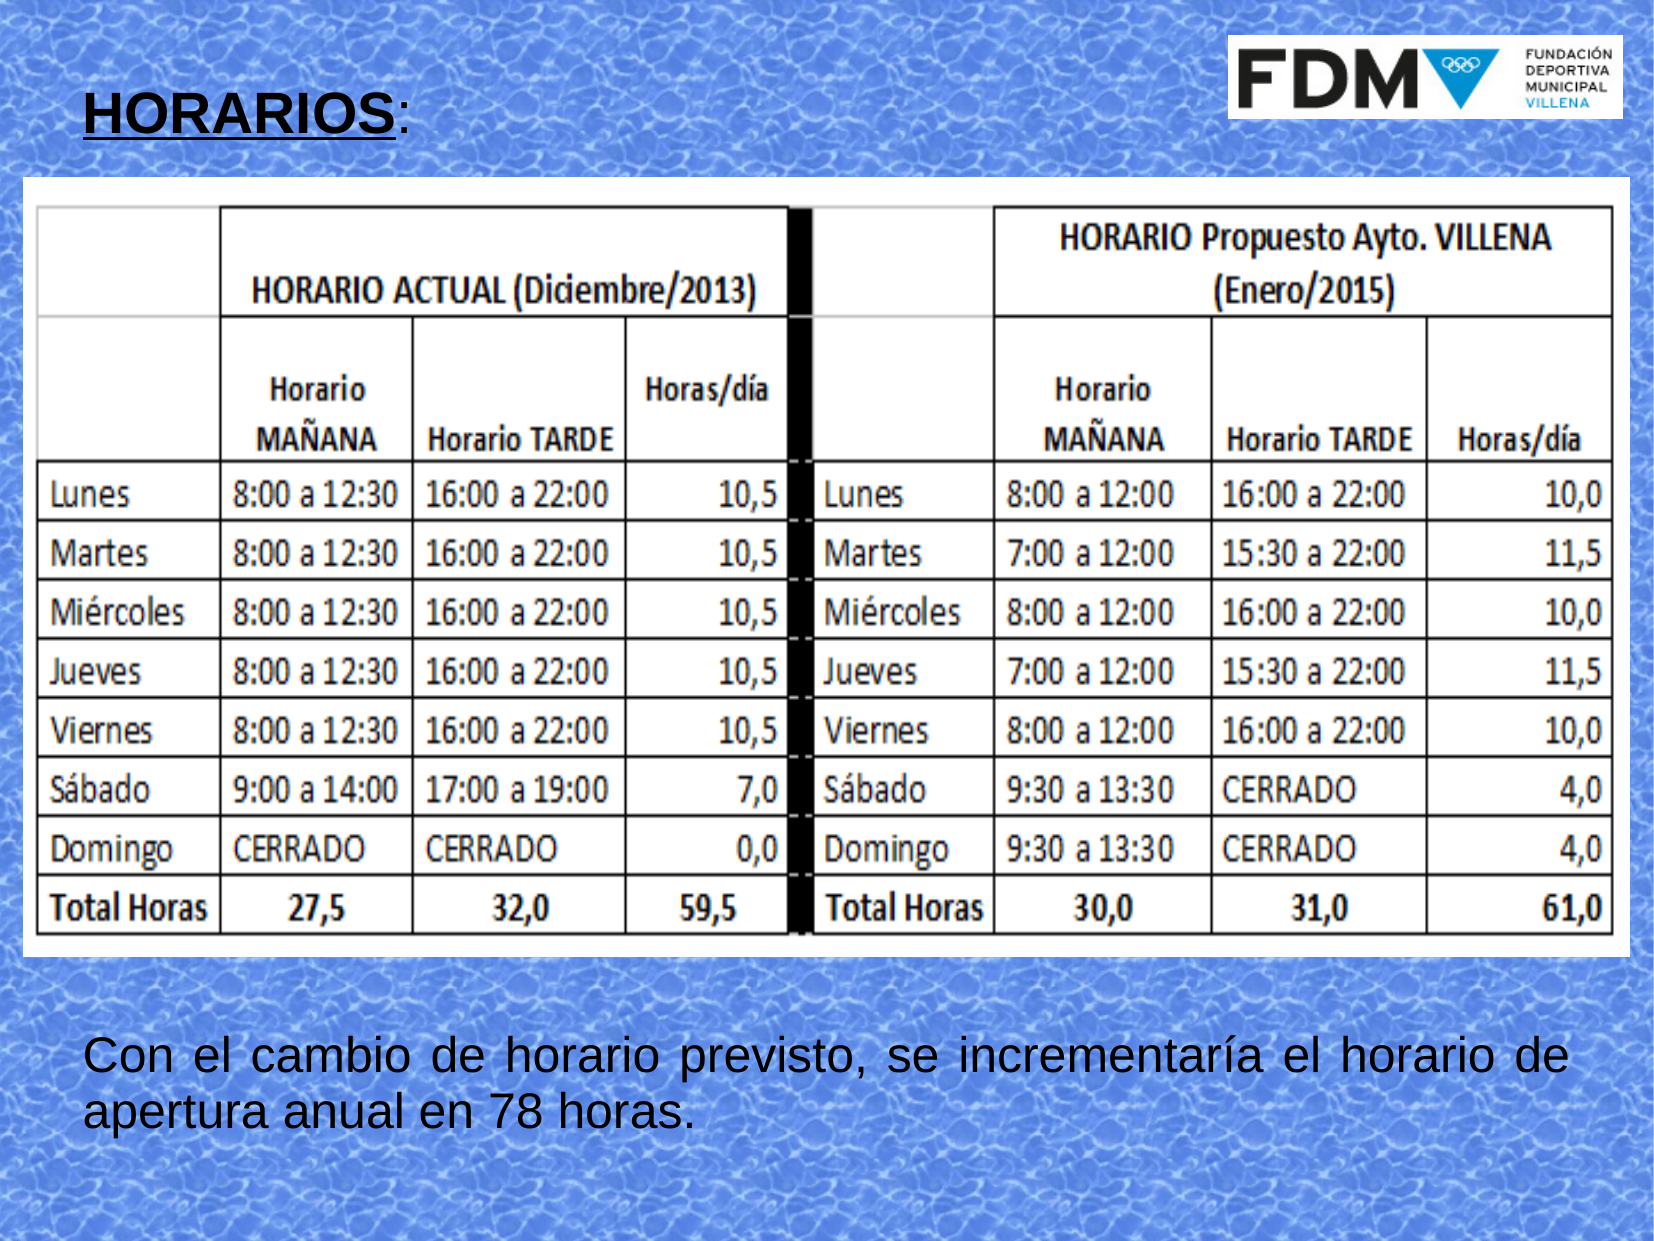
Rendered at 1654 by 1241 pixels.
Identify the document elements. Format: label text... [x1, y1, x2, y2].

list Con el cambio de horario previsto, se incrementaría el horario de apertura anual en 78 horas. [82, 1027, 1571, 1192]
picture [0, 0, 1654, 1241]
title HORARIOS: [82, 49, 1571, 177]
